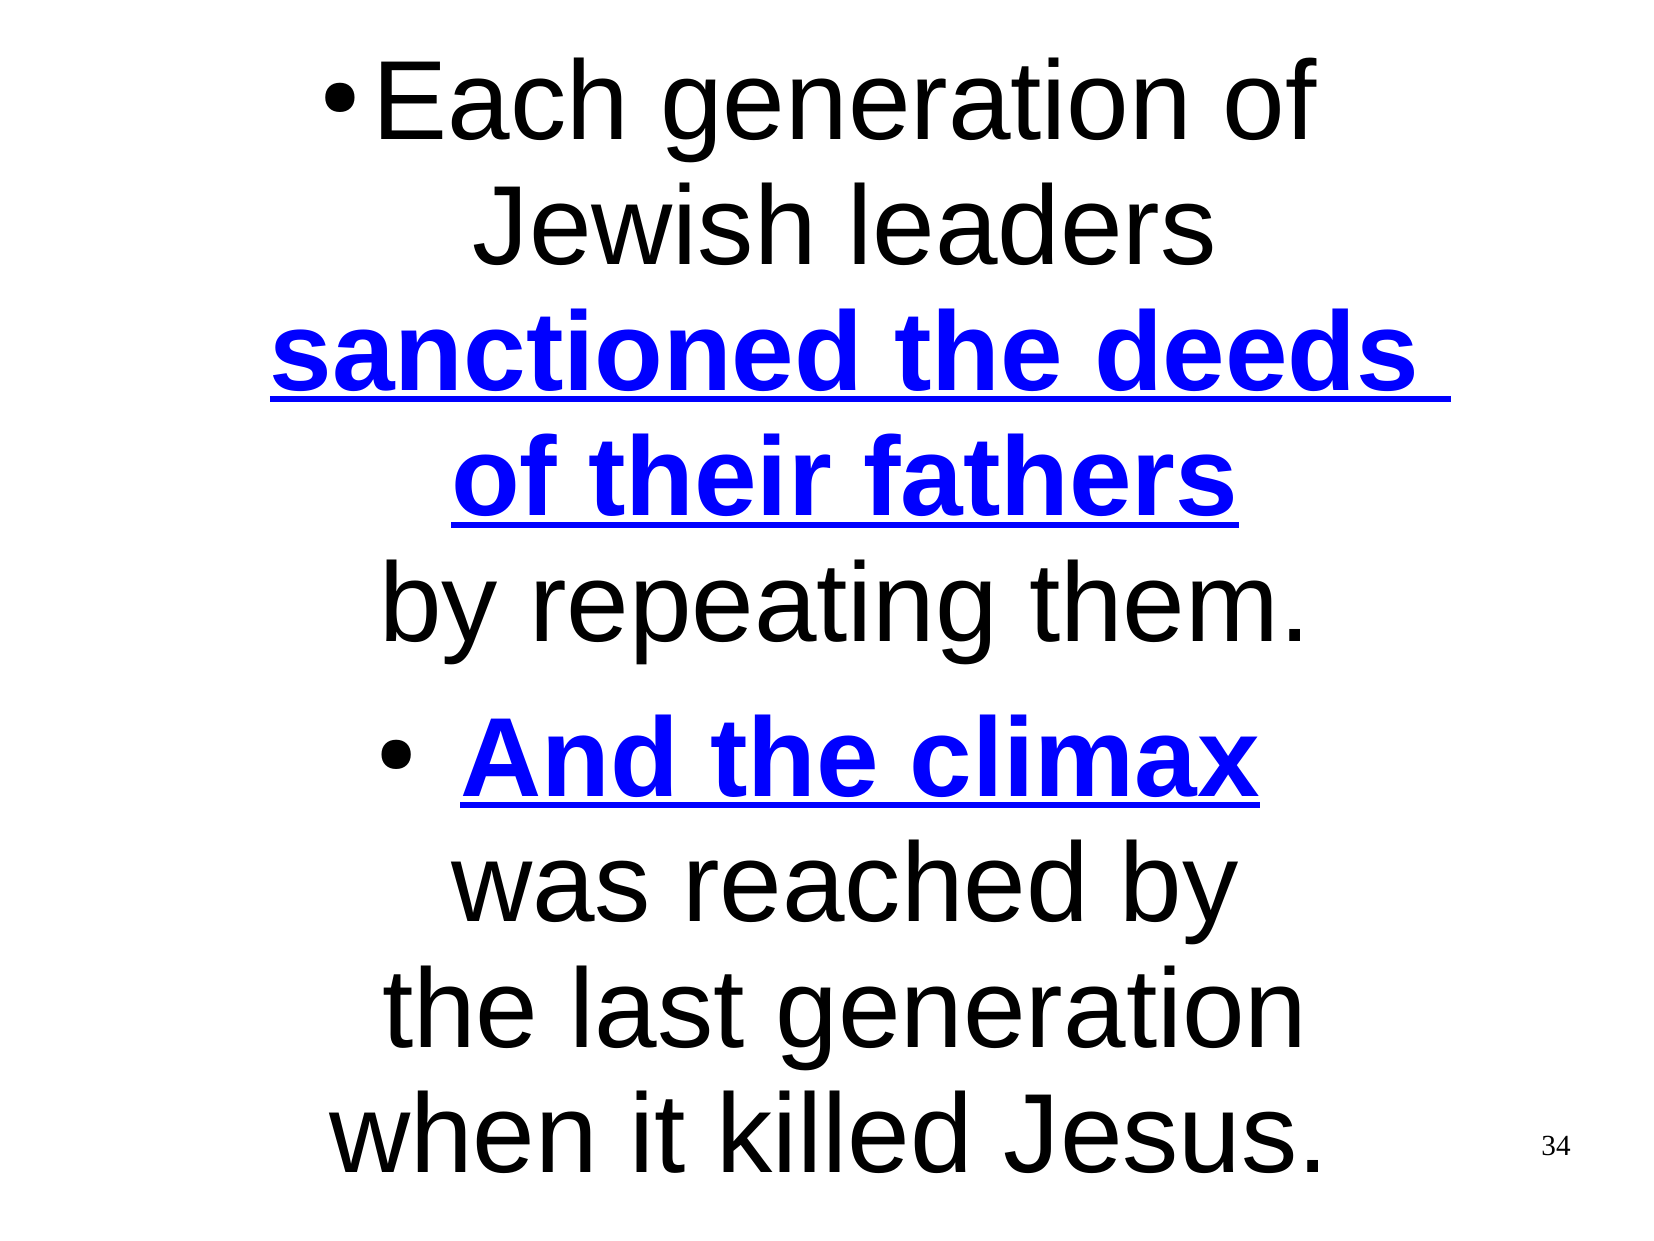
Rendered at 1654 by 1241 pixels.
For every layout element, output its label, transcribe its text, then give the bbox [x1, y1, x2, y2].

list Each generation of Jewish leaders sanctioned the deeds of their fathers by repeating them. And the climax was reached by the last generation when it killed Jesus. [37, 37, 1613, 1201]
